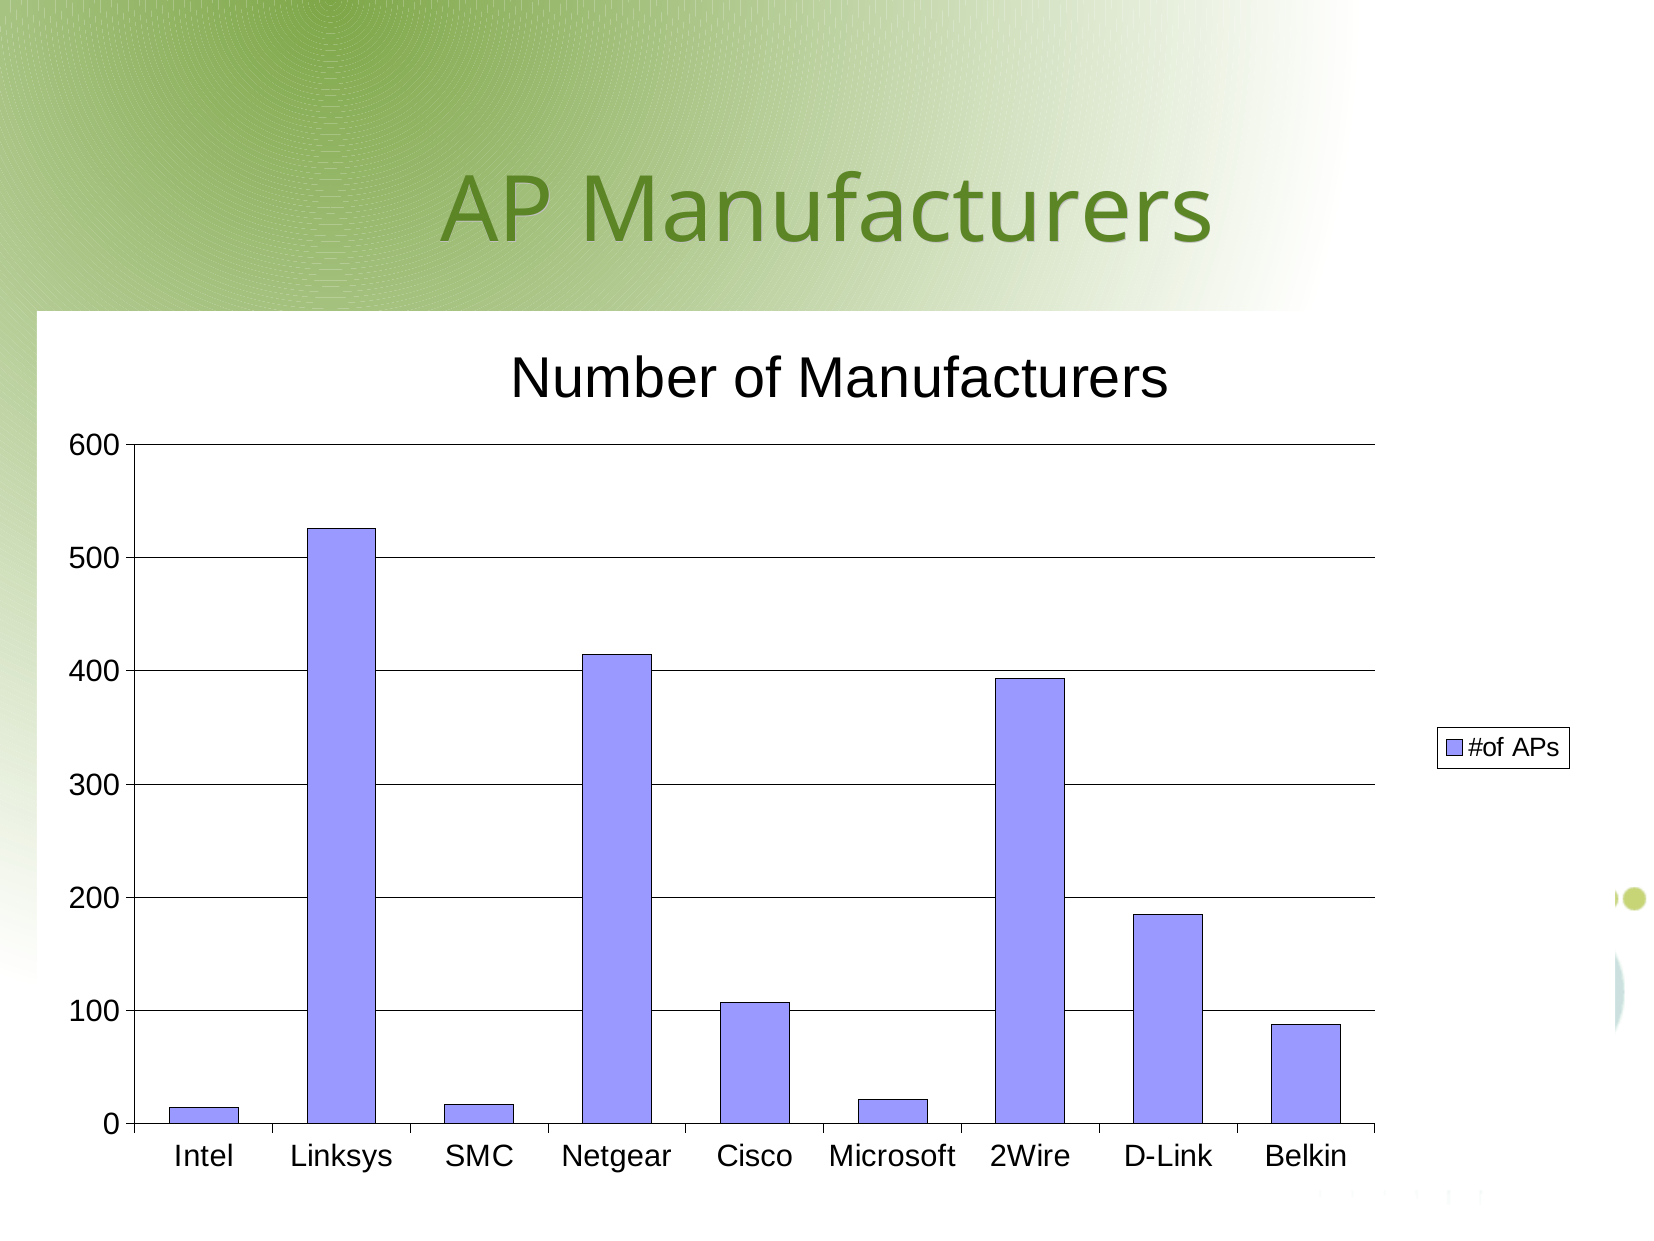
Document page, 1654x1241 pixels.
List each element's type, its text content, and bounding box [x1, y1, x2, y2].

chart [36, 311, 1616, 1191]
picture [1224, 792, 1654, 1211]
title AP Manufacturers [121, 102, 1534, 311]
